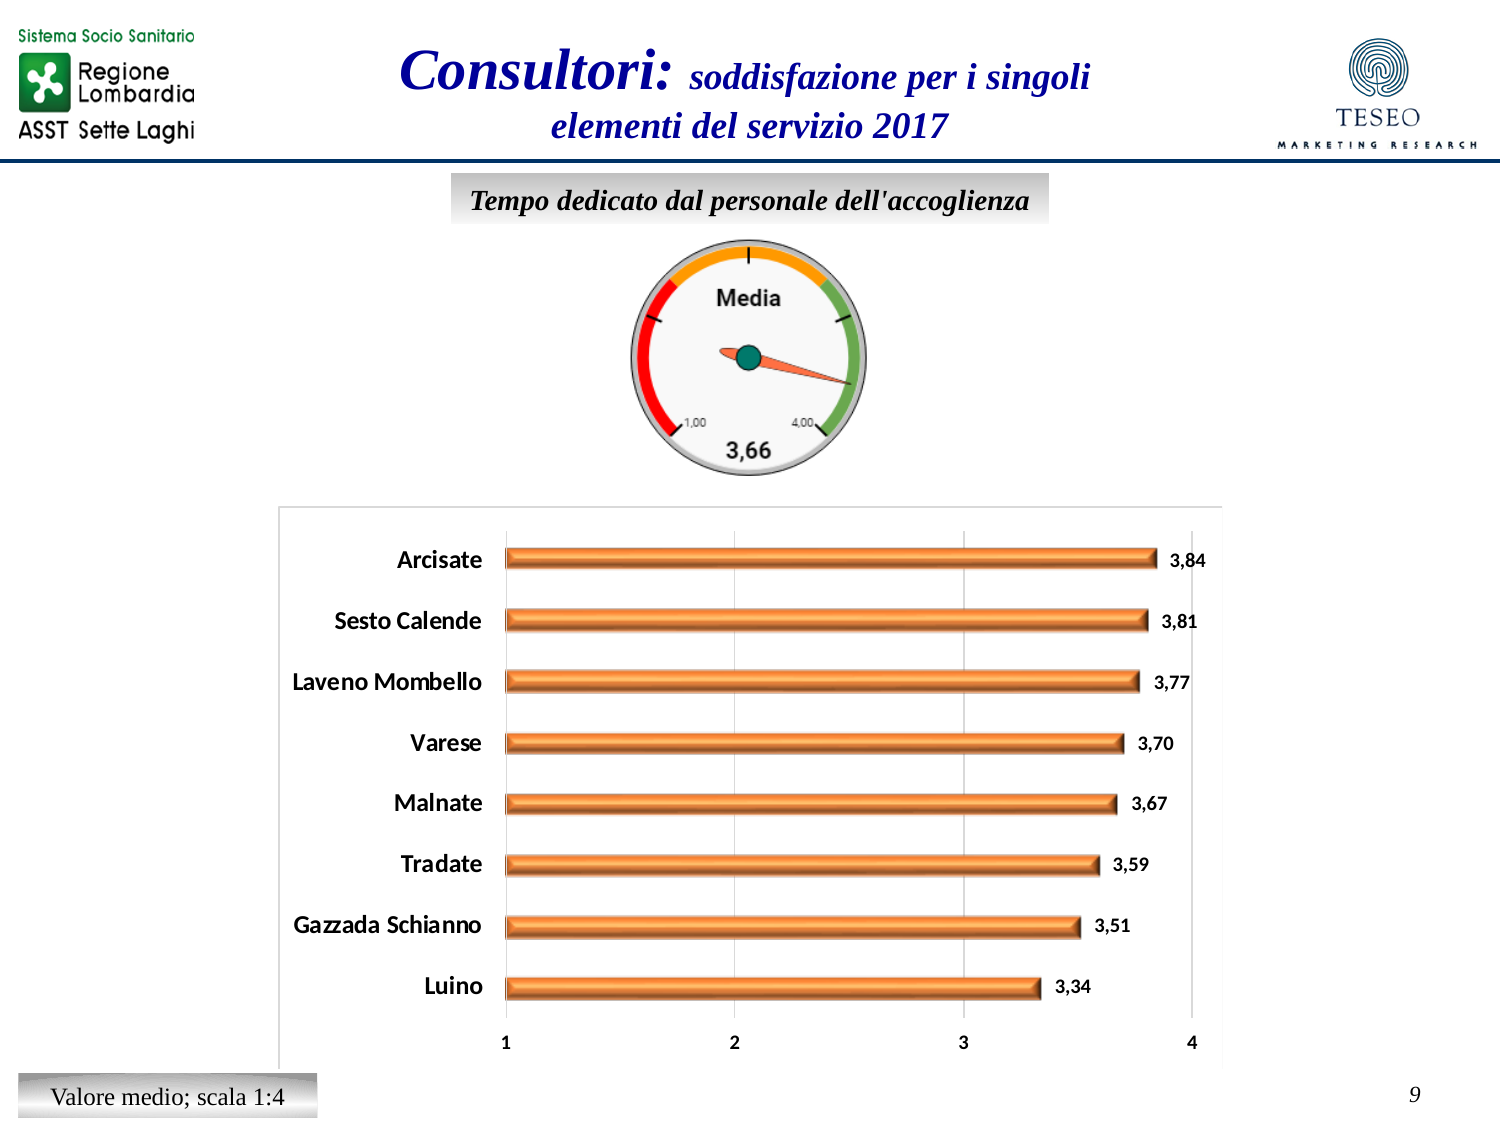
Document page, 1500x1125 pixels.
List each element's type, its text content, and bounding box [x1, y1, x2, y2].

text_box Tempo dedicato dal personale dell'accoglienza [451, 173, 1049, 224]
text_box Consultori: soddisfazione per i singoli elementi del servizio 2017 [206, 25, 1294, 151]
picture [1294, 30, 1481, 149]
picture [616, 225, 884, 492]
picture [277, 505, 1223, 1069]
picture [19, 26, 194, 148]
text_box Valore medio; scala 1:4 [18, 1073, 318, 1118]
